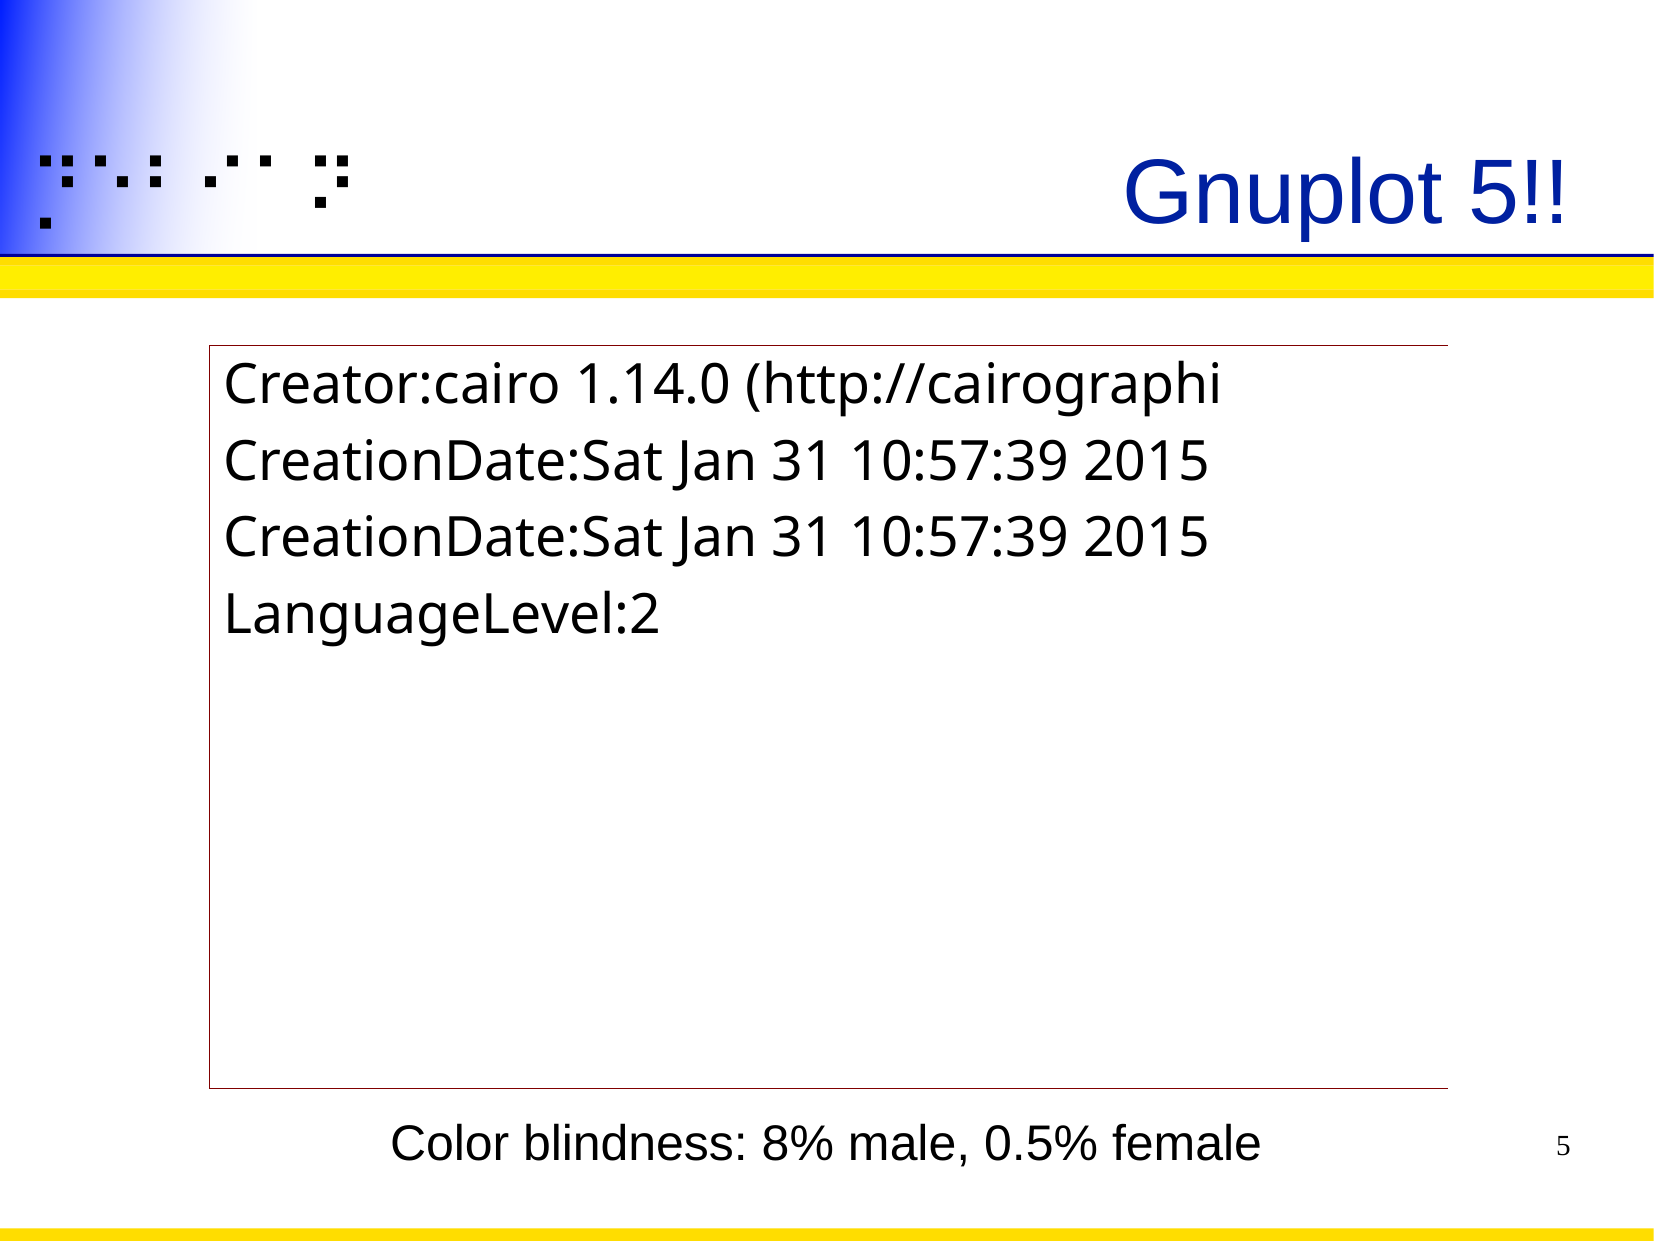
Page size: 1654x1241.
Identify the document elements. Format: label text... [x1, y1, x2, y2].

picture [205, 341, 1448, 1089]
text_box Color blindness: 8% male, 0.5% female [375, 1107, 1279, 1178]
title Gnuplot 5!! [372, 126, 1571, 257]
